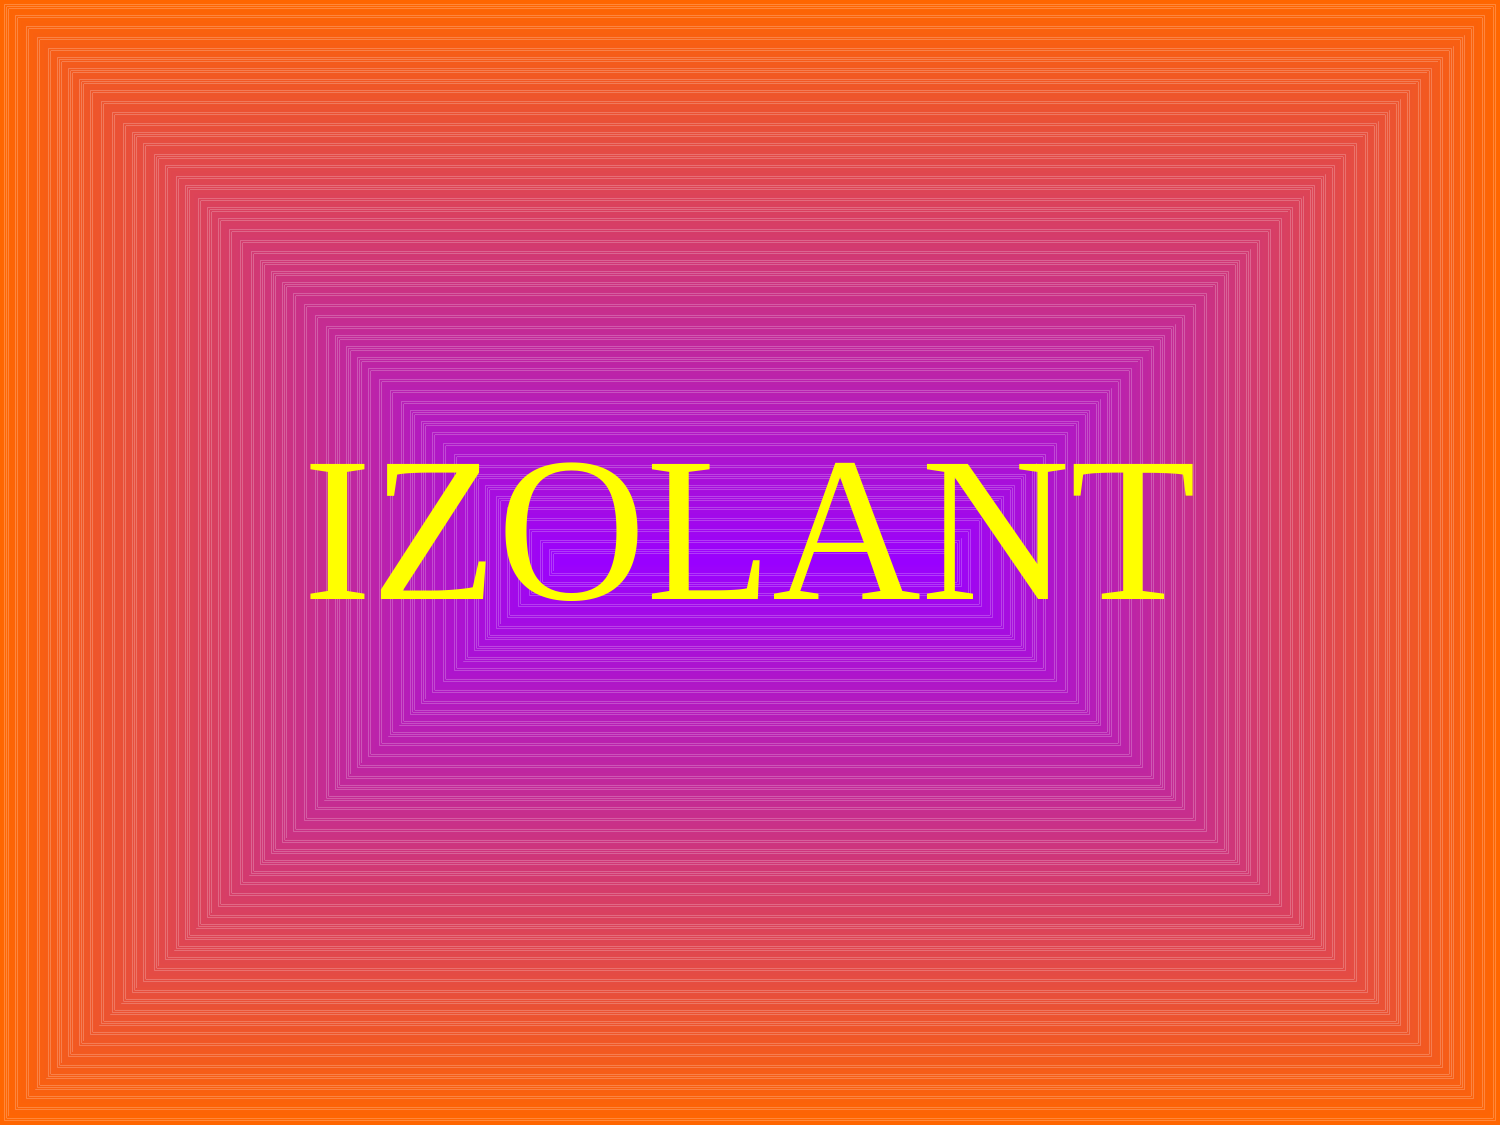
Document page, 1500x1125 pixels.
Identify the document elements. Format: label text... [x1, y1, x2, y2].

text_box IZOLANT [0, 385, 1500, 649]
